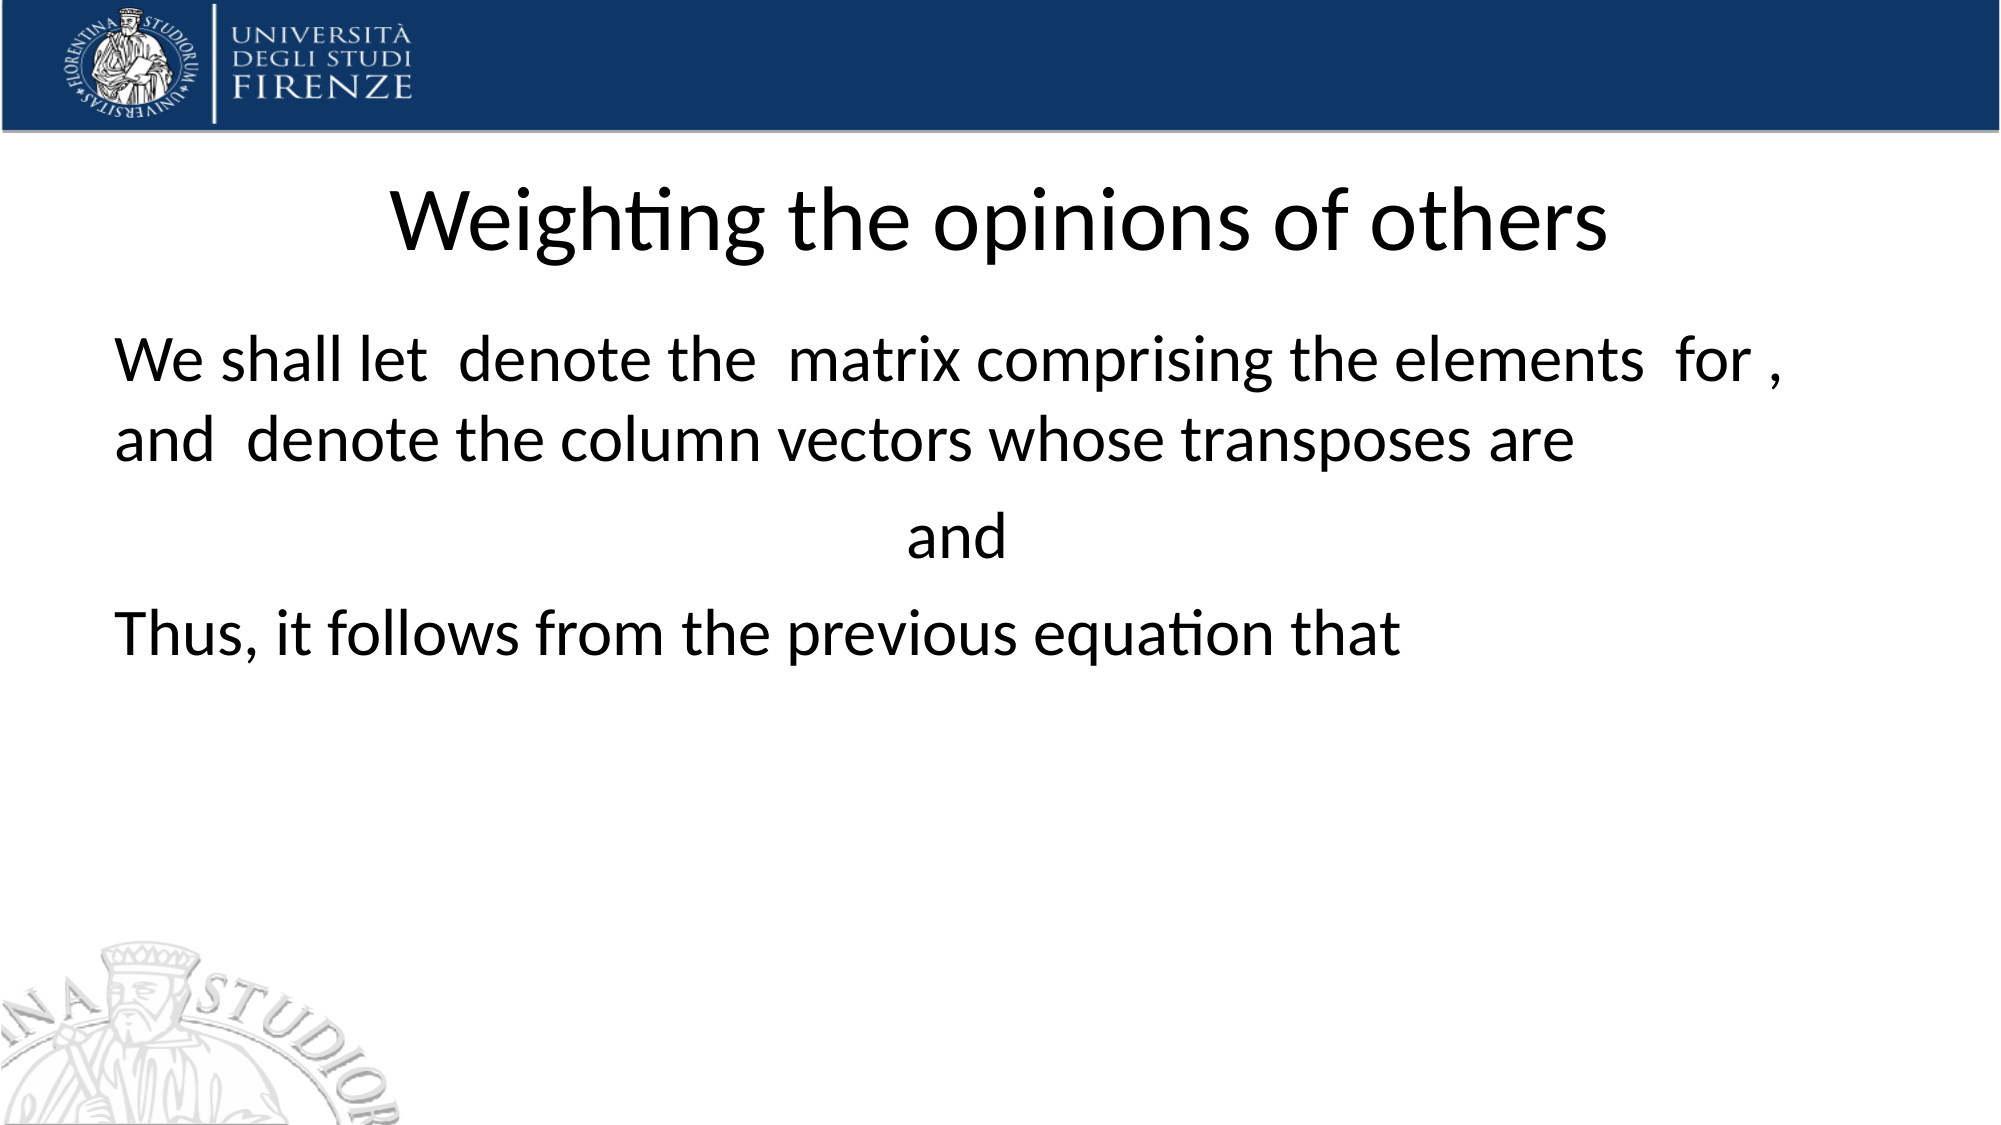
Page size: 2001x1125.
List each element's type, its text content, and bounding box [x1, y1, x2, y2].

title Weighting the opinions of others [99, 120, 1900, 307]
list We shall let denote the matrix comprising the elements for , and denote the column vectors whose transposes are and Thus, it follows from the previous equation that [99, 307, 1900, 1005]
